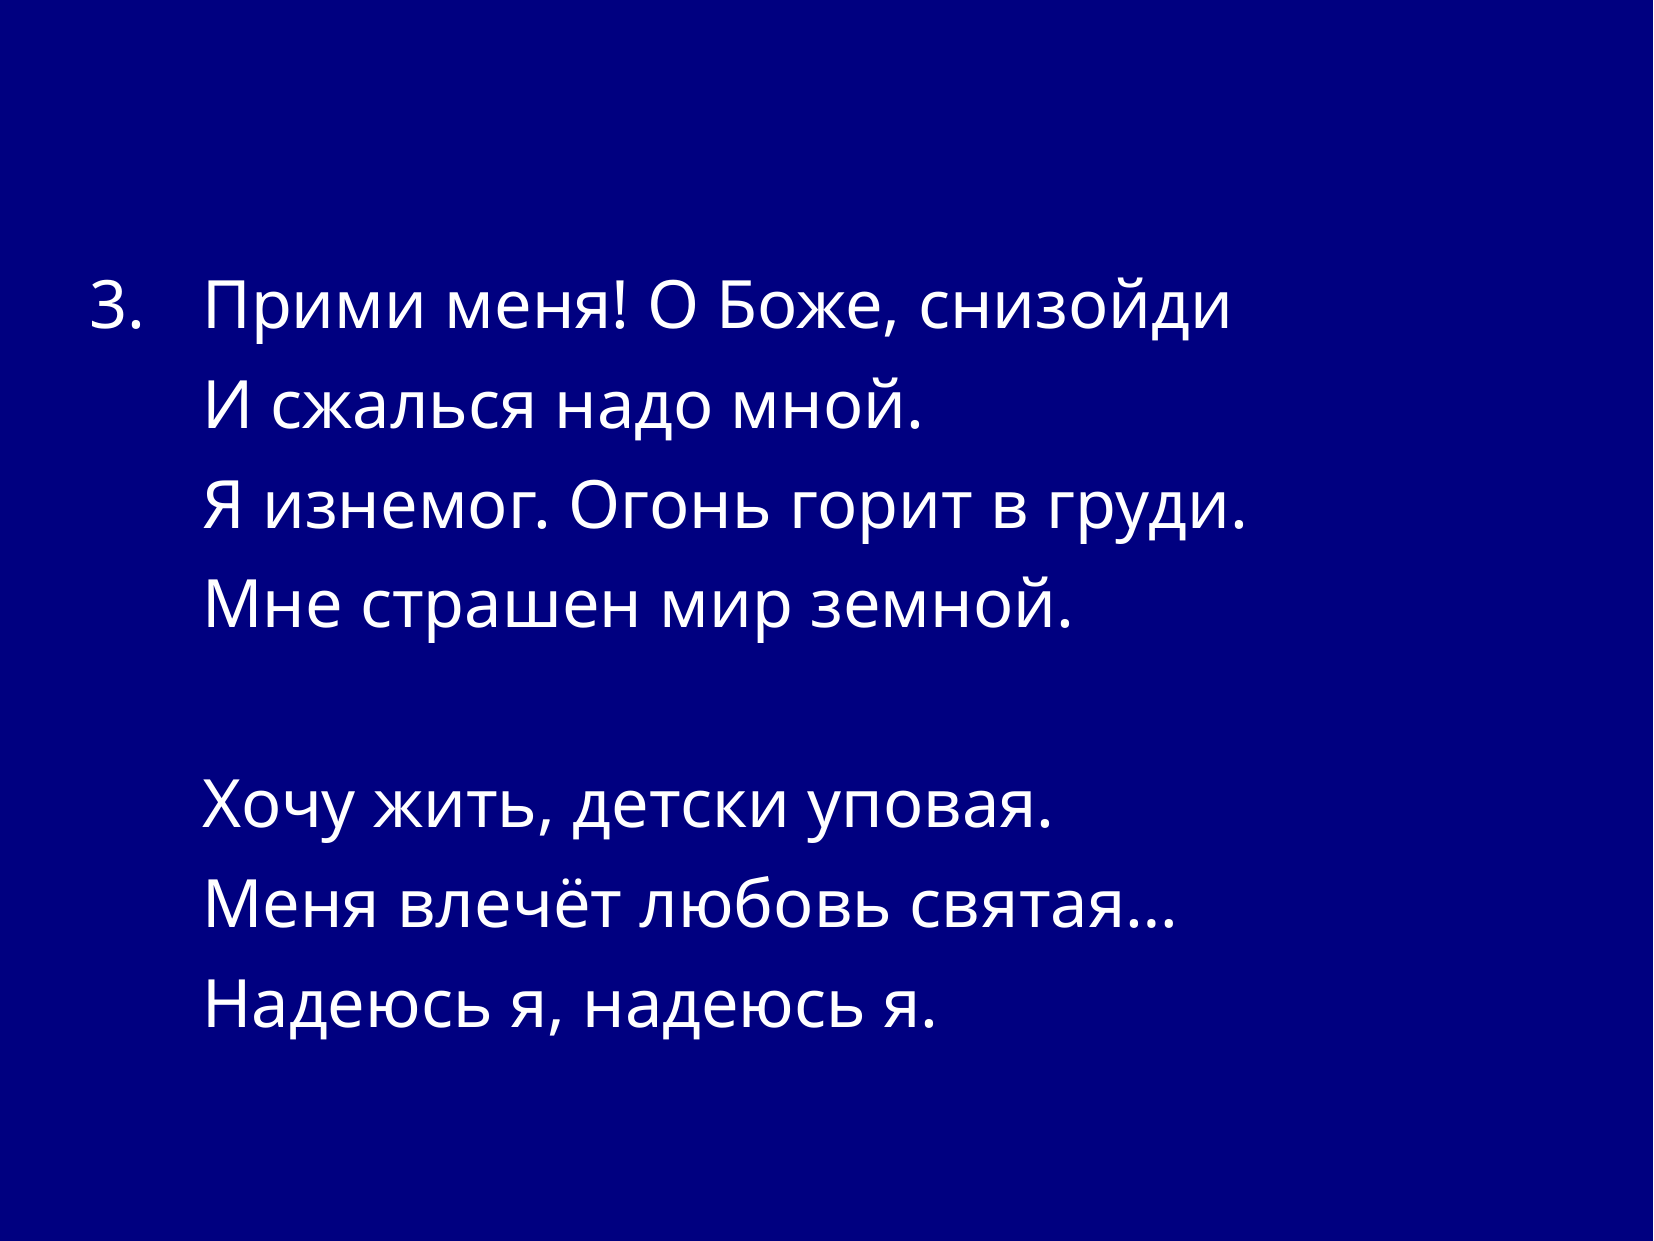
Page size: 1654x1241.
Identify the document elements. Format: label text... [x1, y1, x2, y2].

text_box 3. Прими меня! О Боже, снизойди И сжалься надо мной. Я изнемог. Огонь горит в груди. Мне страшен мир земной. Хочу жить, детски уповая. Меня влечёт любовь святая… Надеюсь я, надеюсь я. [75, 150, 1576, 1163]
